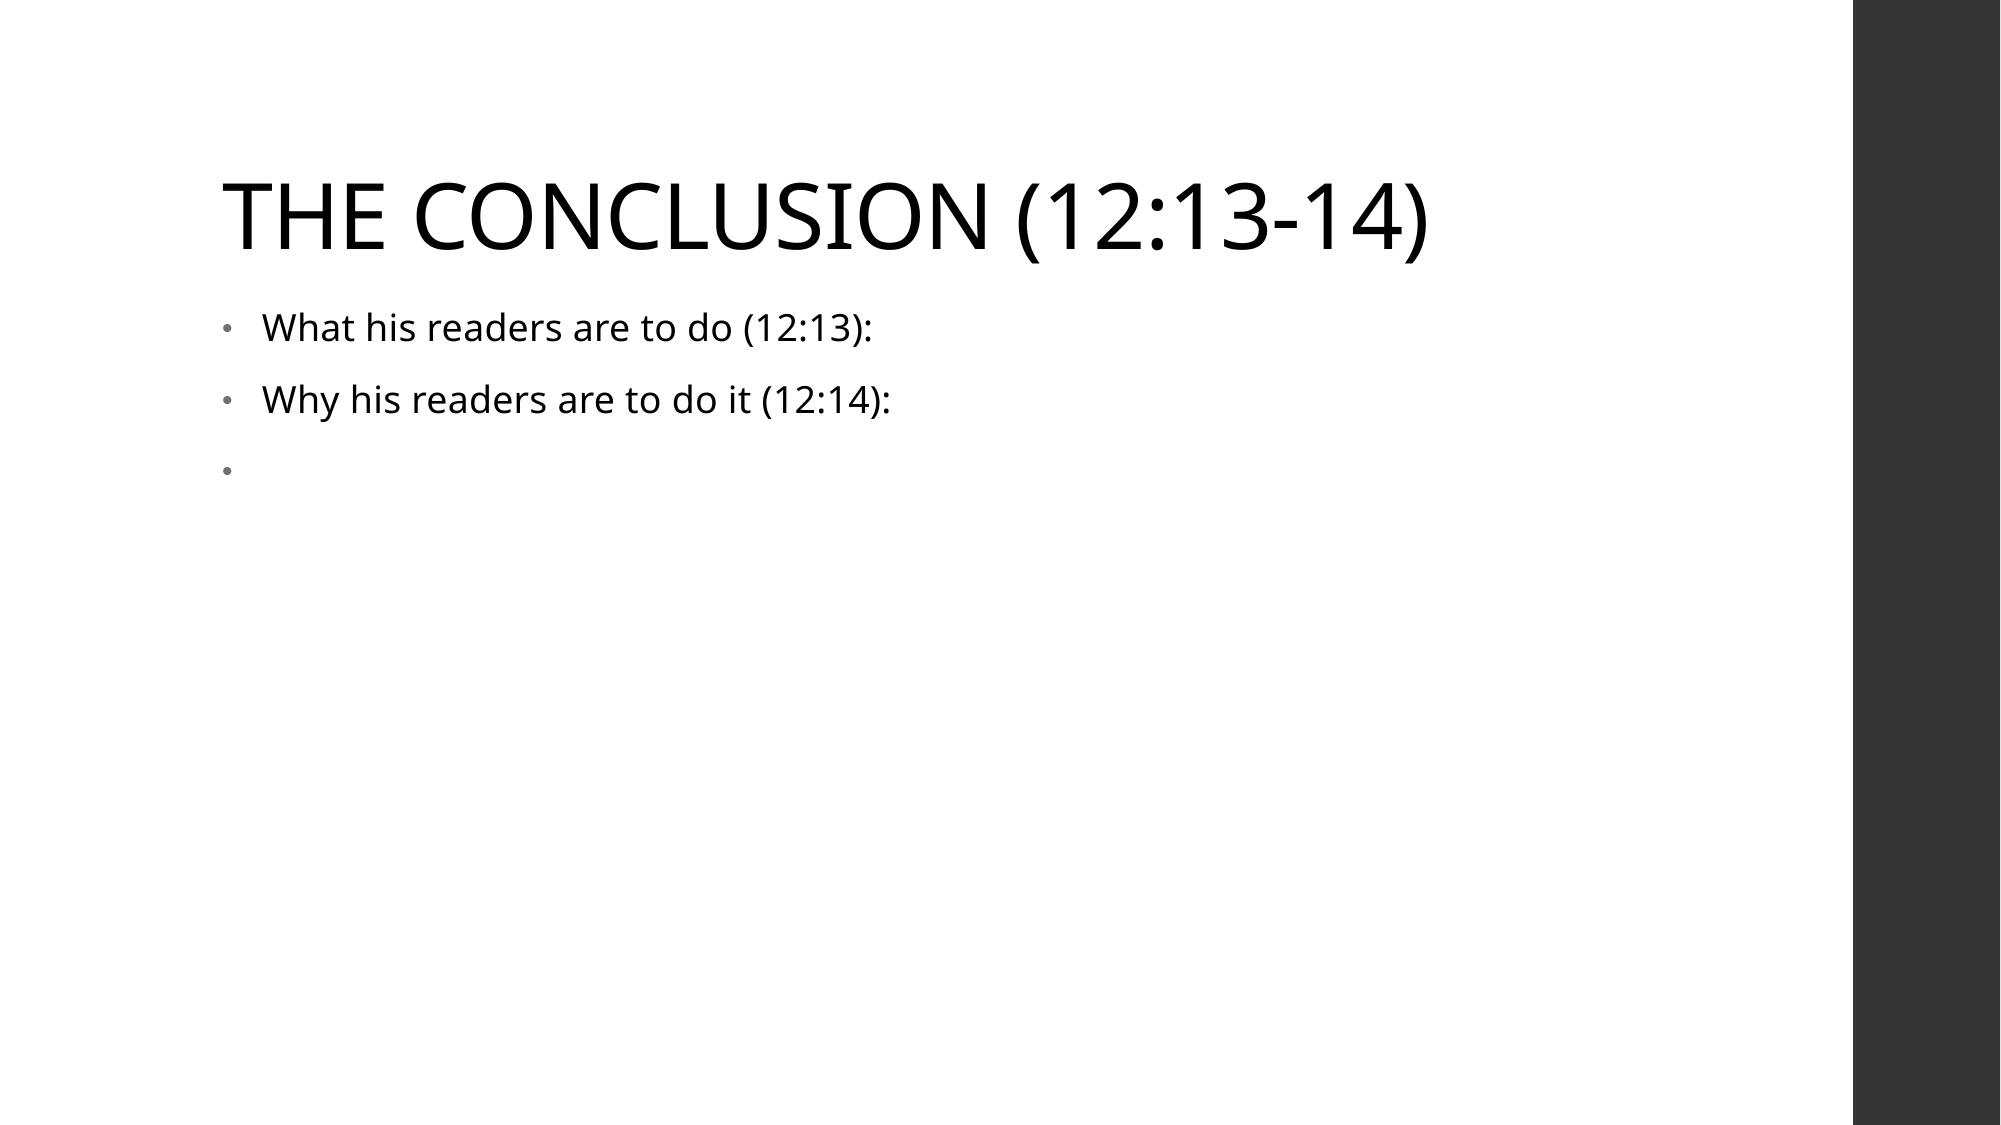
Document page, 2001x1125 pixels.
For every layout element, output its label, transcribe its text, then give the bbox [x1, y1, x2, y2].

list What his readers are to do (12:13): Why his readers are to do it (12:14): [206, 299, 1617, 1014]
title THE CONCLUSION (12:13-14) [206, 60, 1797, 278]
